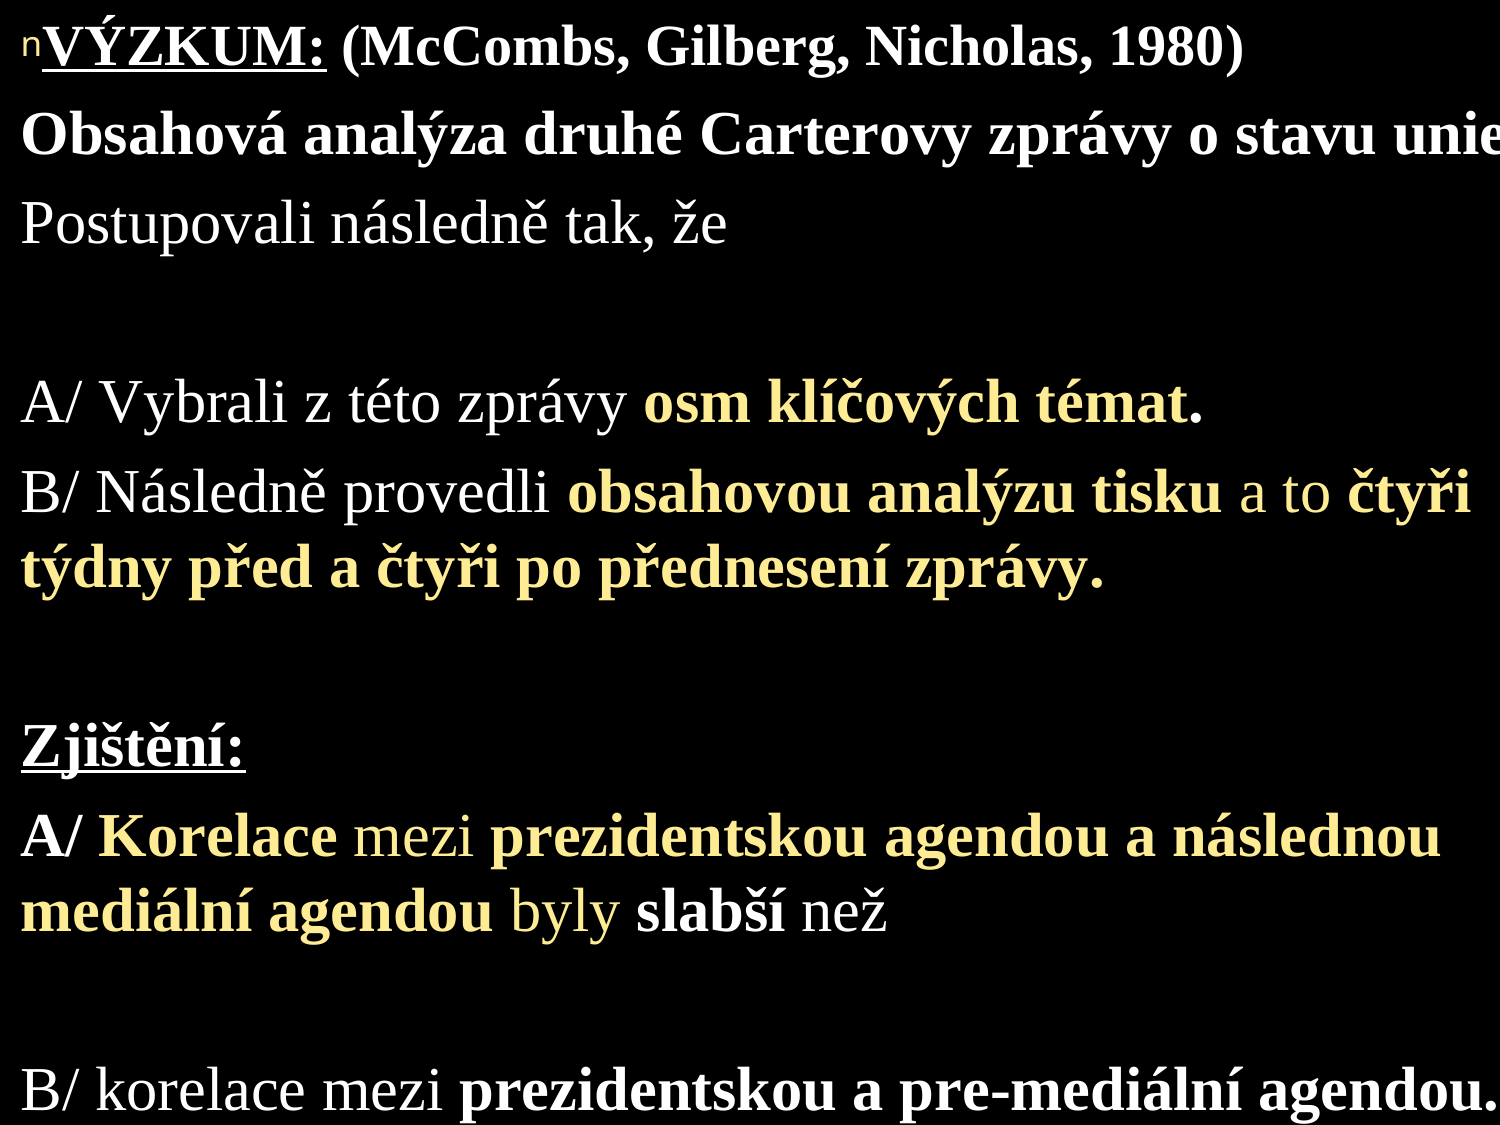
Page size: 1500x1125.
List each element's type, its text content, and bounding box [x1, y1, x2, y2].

list VÝZKUM: (McCombs, Gilberg, Nicholas, 1980) Obsahová analýza druhé Carterovy zprávy o stavu unie. Postupovali následně tak, že A/ Vybrali z této zprávy osm klíčových témat. B/ Následně provedli obsahovou analýzu tisku a to čtyři týdny před a čtyři po přednesení zprávy. Zjištění: A/ Korelace mezi prezidentskou agendou a následnou mediální agendou byly slabší než B/ korelace mezi prezidentskou a pre-mediální agendou. [0, 0, 1500, 1125]
